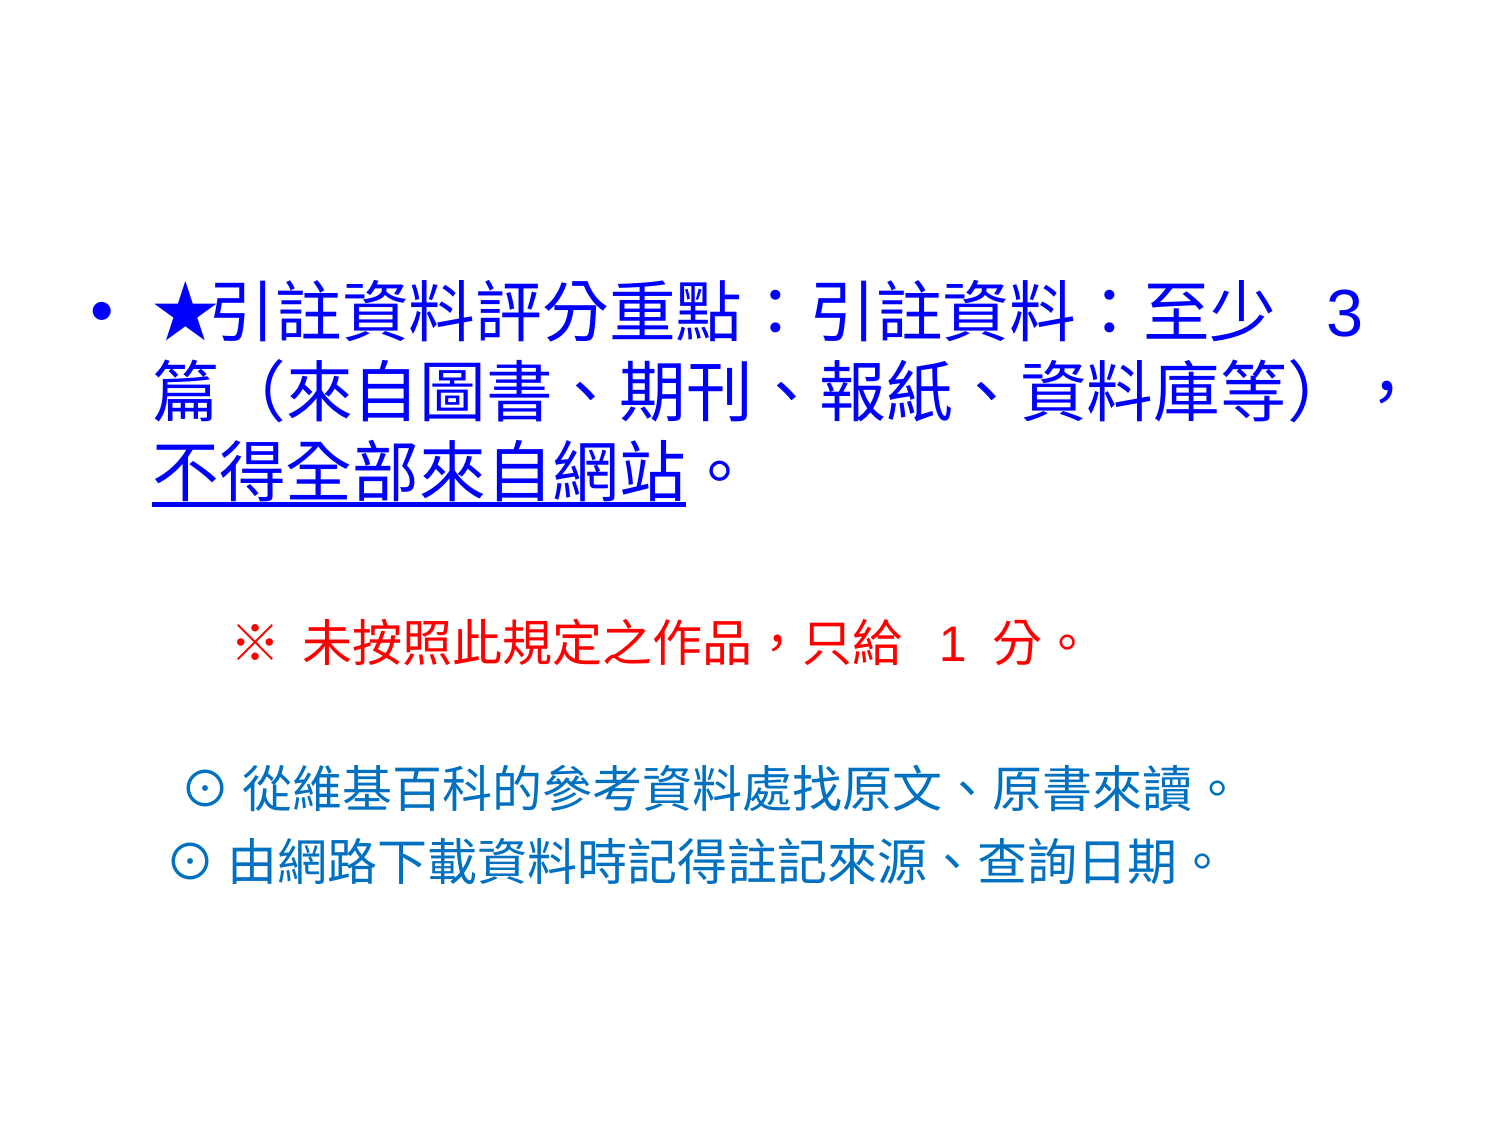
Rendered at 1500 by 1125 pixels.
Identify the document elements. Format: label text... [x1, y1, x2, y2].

list ★引註資料評分重點：引註資料：至少 3 篇（來自圖書、期刊、報紙、資料庫等），不得全部來自網站。 ※未按照此規定之作品，只給 1 分。 ⊙從維基百科的參考資料處找原文、原書來讀。 ⊙由網路下載資料時記得註記來源、查詢日期。 [75, 262, 1426, 1005]
